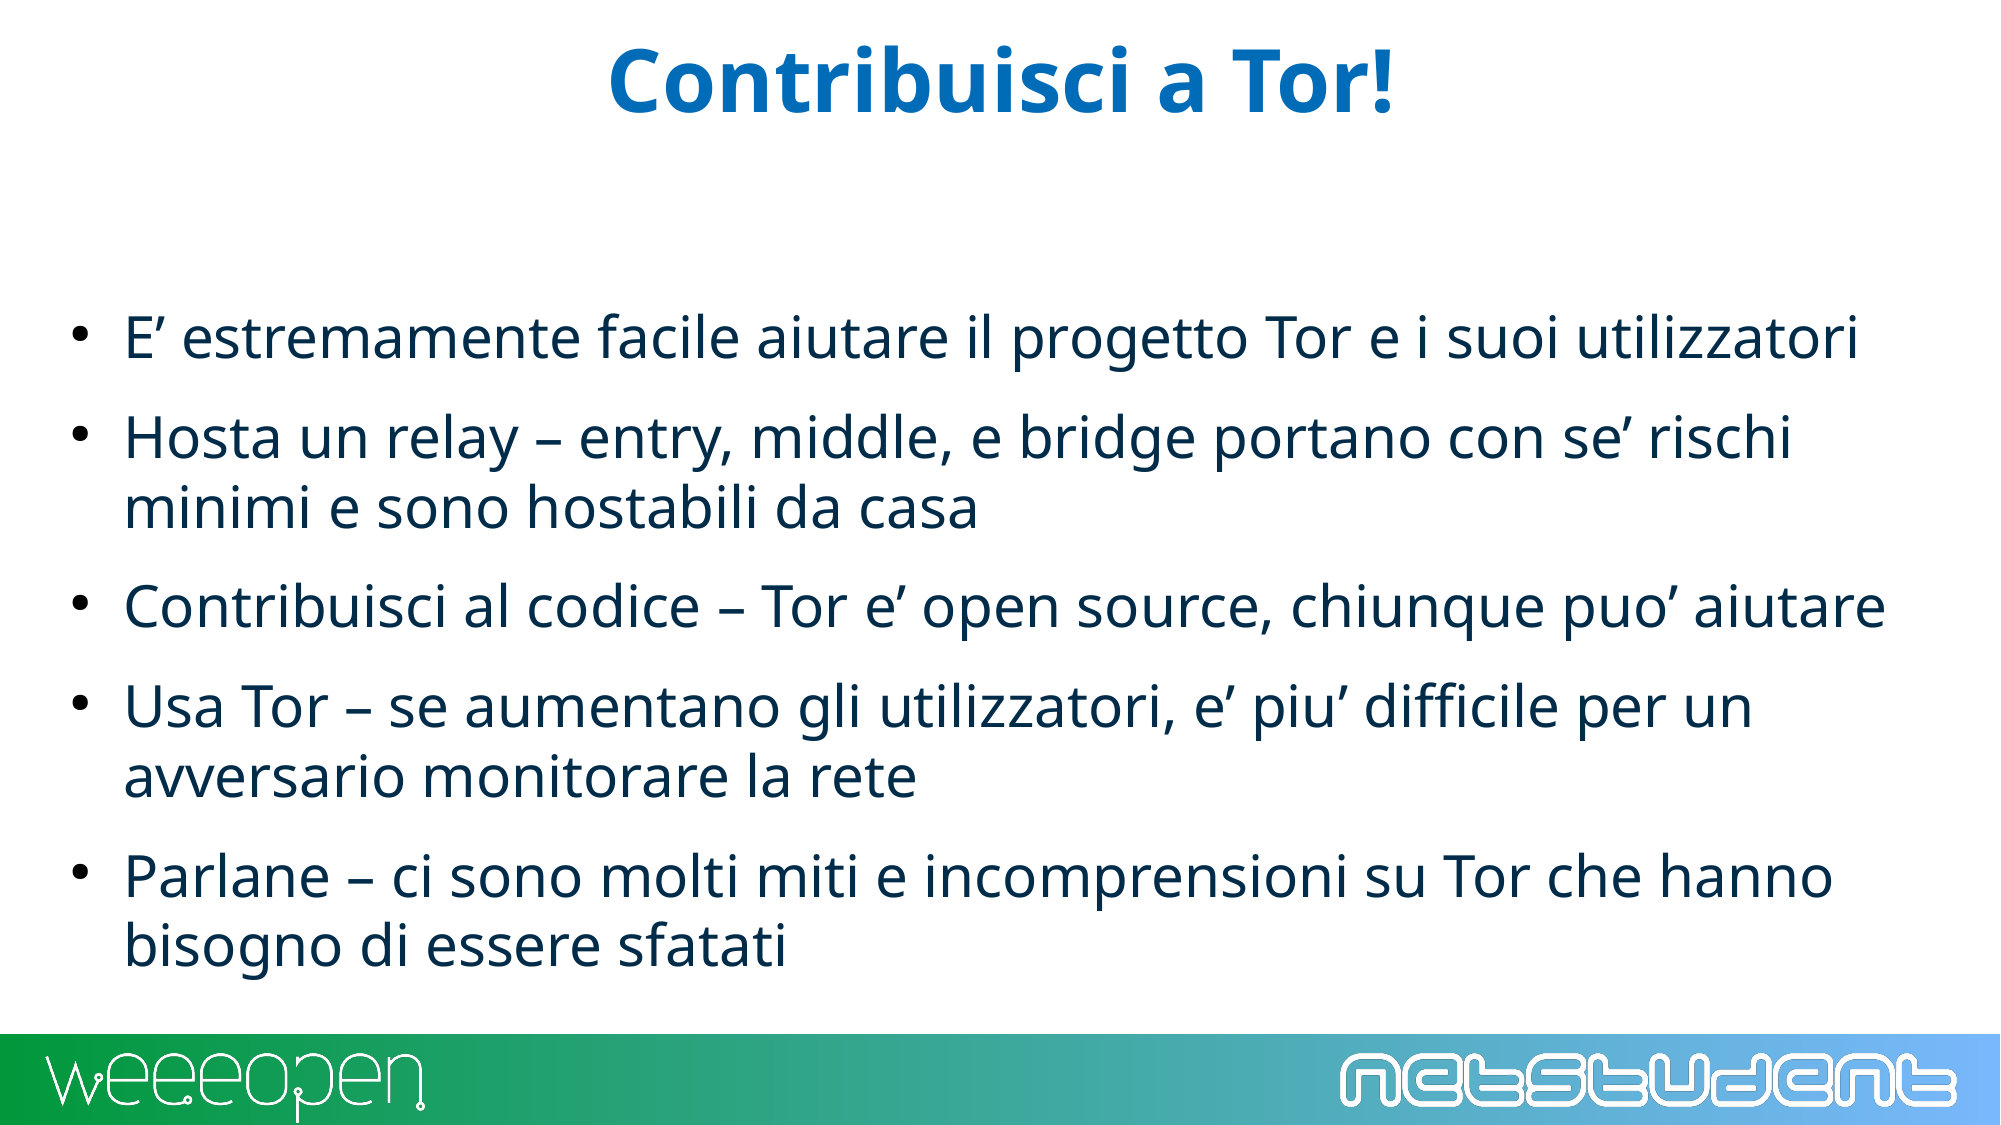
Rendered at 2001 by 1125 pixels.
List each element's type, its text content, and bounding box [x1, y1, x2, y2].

title Contribuisci a Tor! [43, 29, 1959, 247]
picture [1340, 1053, 1957, 1107]
picture [45, 1053, 425, 1123]
list E’ estremamente facile aiutare il progetto Tor e i suoi utilizzatori Hosta un relay – entry, middle, e bridge portano con se’ rischi minimi e sono hostabili da casa Contribuisci al codice – Tor e’ open source, chiunque puo’ aiutare Usa Tor – se aumentano gli utilizzatori, e’ piu’ difficile per un avversario monitorare la rete Parlane – ci sono molti miti e incomprensioni su Tor che hanno bisogno di essere sfatati [37, 293, 1943, 1008]
